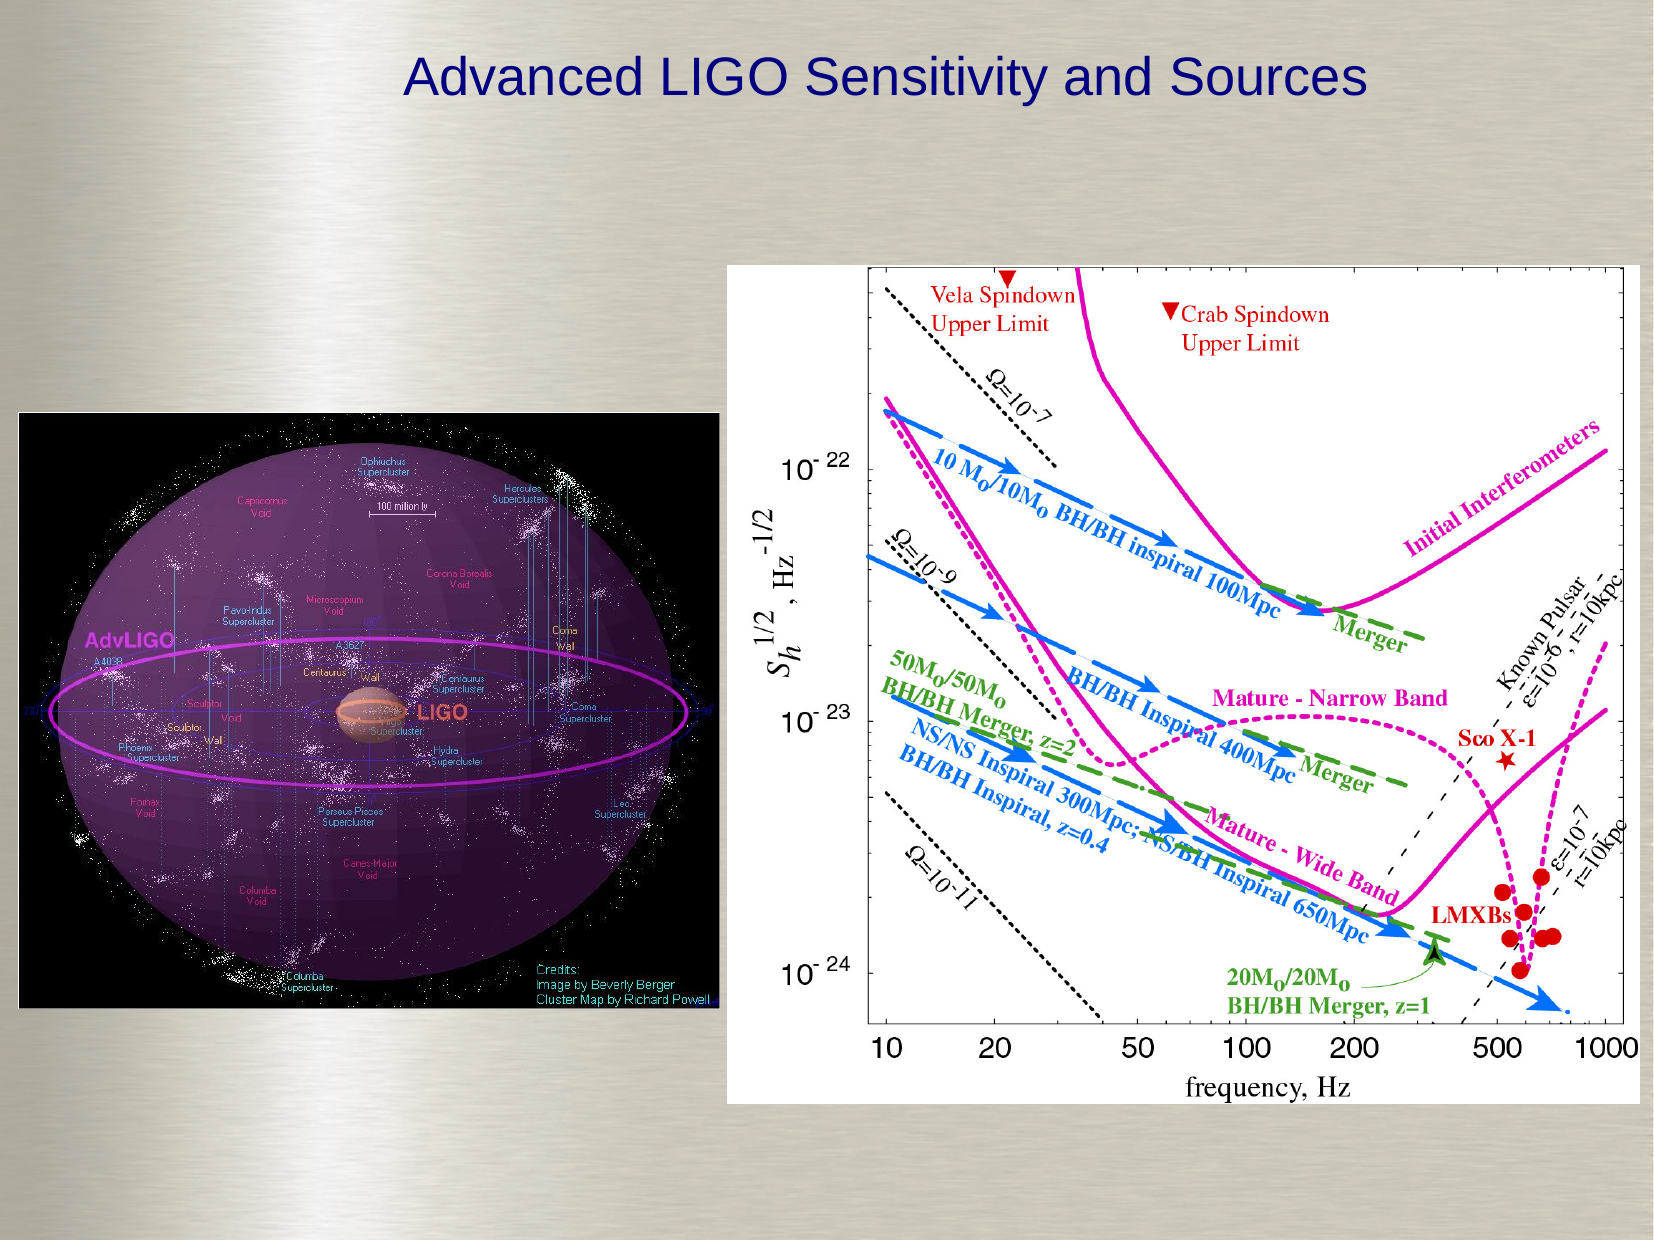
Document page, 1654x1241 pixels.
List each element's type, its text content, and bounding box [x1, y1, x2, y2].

text_box Advanced LIGO Sensitivity and Sources [388, 39, 1365, 115]
picture [0, 0, 1654, 1240]
